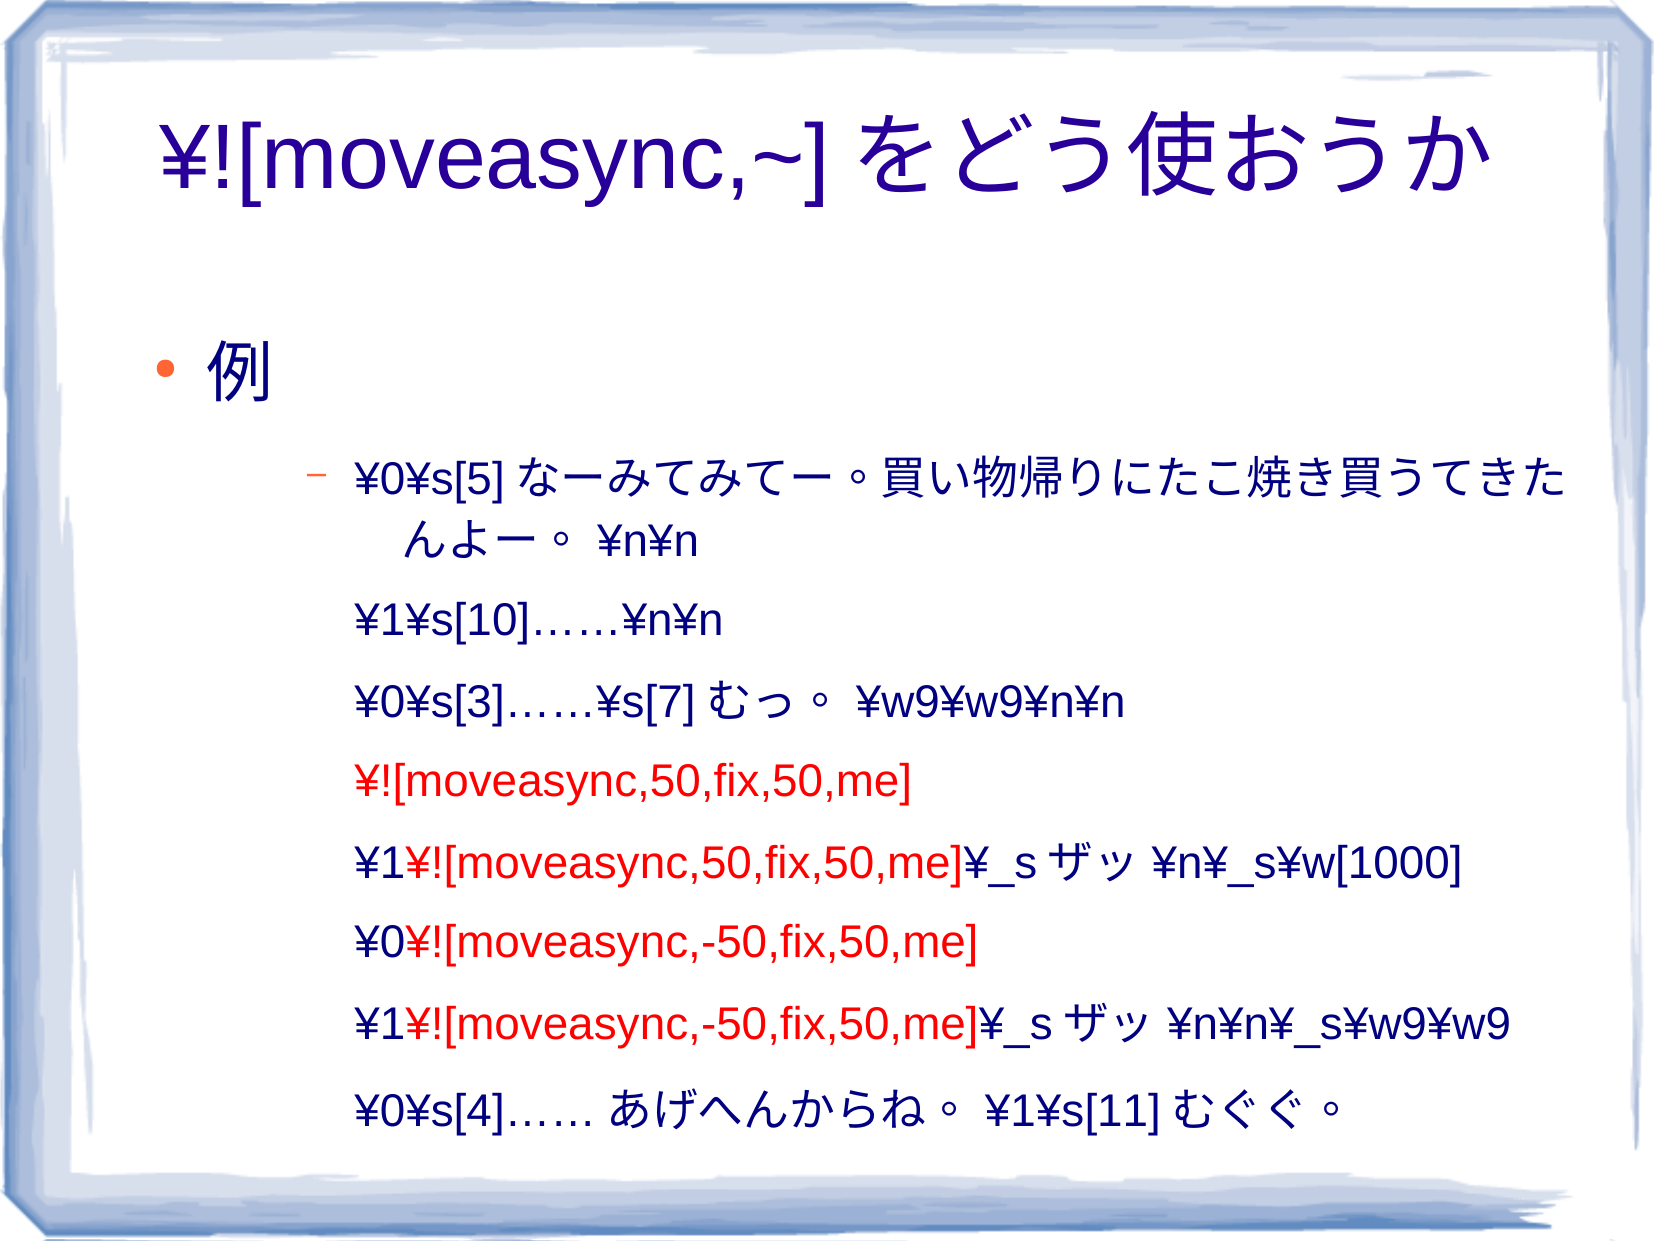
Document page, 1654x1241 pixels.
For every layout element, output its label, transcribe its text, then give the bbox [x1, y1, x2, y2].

list 例 ¥0¥s[5]なーみてみてー。買い物帰りにたこ焼き買うてきたんよー。¥n¥n ¥1¥s[10]……¥n¥n ¥0¥s[3]……¥s[7]むっ。¥w9¥w9¥n¥n ¥![moveasync,50,fix,50,me] ¥1¥![moveasync,50,fix,50,me]¥_sザッ¥n¥_s¥w[1000] ¥0¥![moveasync,-50,fix,50,me] ¥1¥![moveasync,-50,fix,50,me]¥_sザッ¥n¥n¥_s¥w9¥w9 ¥0¥s[4]……あげへんからね。¥1¥s[11]むぐぐ。 [118, 324, 1571, 1144]
picture [0, 0, 1654, 1241]
title ¥![moveasync,~]をどう使おうか [82, 49, 1571, 257]
